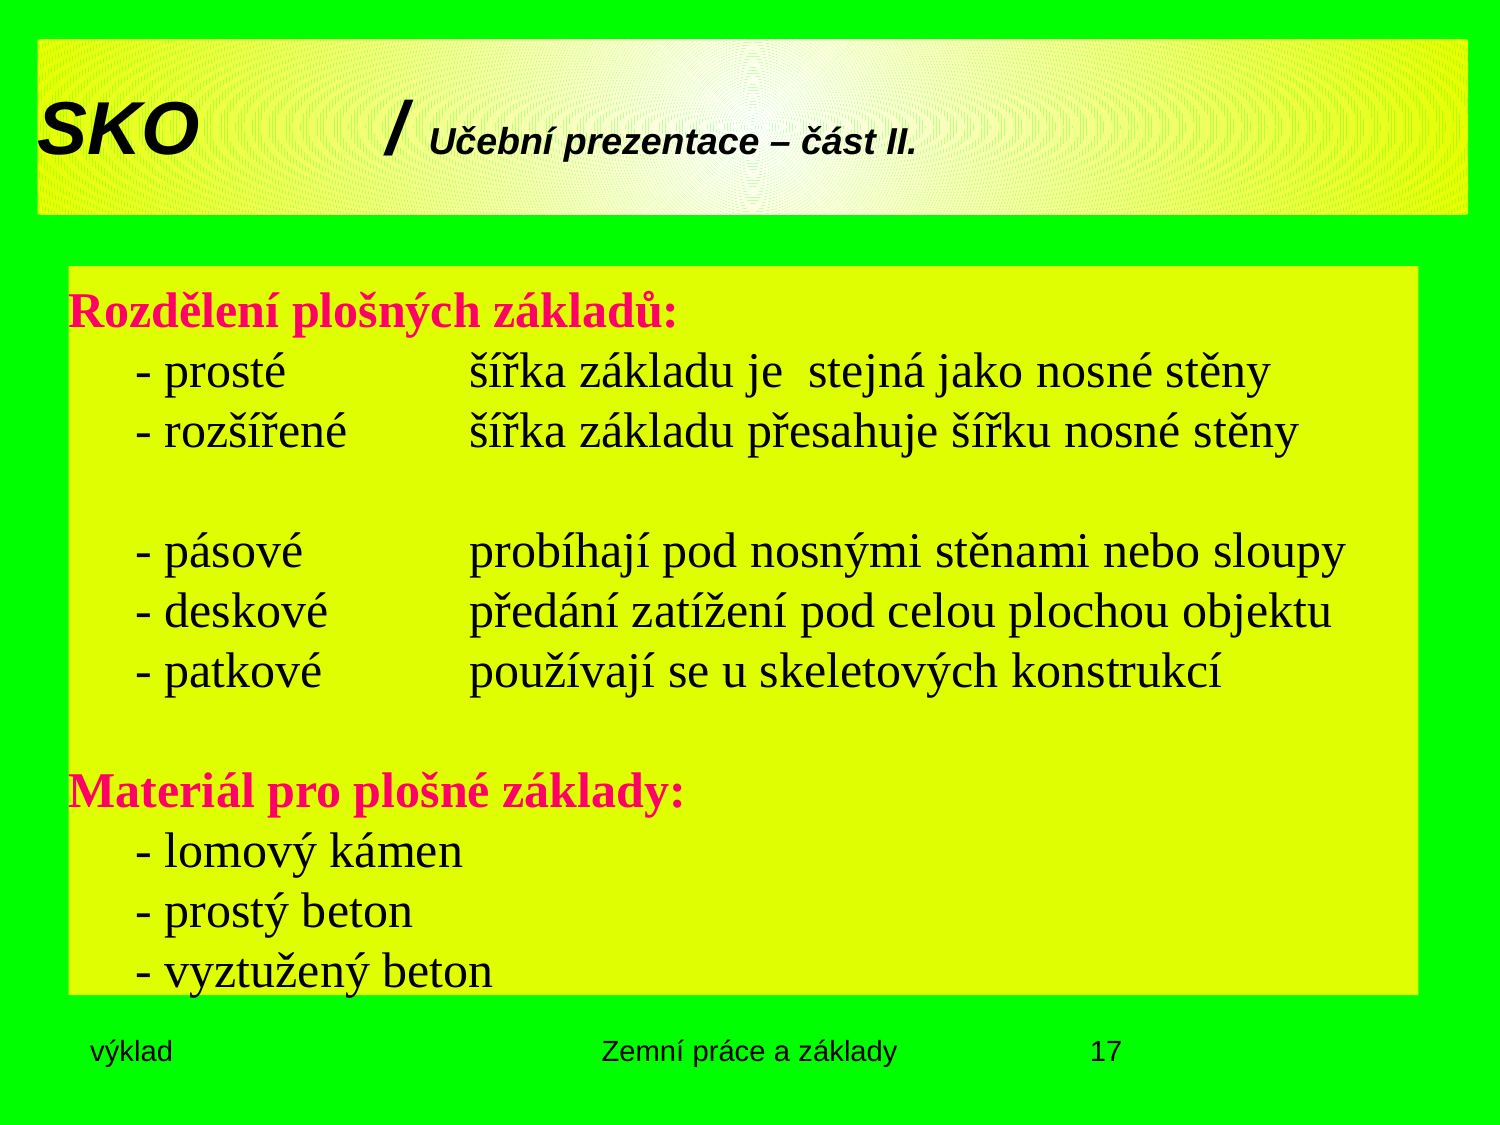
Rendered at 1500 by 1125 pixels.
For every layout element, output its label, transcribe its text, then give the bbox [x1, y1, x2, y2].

text_box Zemní práce a základy [512, 1024, 988, 1103]
text_box SKO / Učební prezentace – část II. [38, 40, 1468, 214]
text_box Rozdělení plošných základů: - prosté šířka základu je stejná jako nosné stěny - rozšířené šířka základu přesahuje šířku nosné stěny - pásové probíhají pod nosnými stěnami nebo sloupy - deskové předání zatížení pod celou plochou objektu - patkové používají se u skeletových konstrukcí Materiál pro plošné základy: - lomový kámen - prostý beton - vyztužený beton [68, 266, 1419, 996]
text_box výklad [75, 1024, 426, 1103]
text_box [1074, 1024, 1426, 1103]
